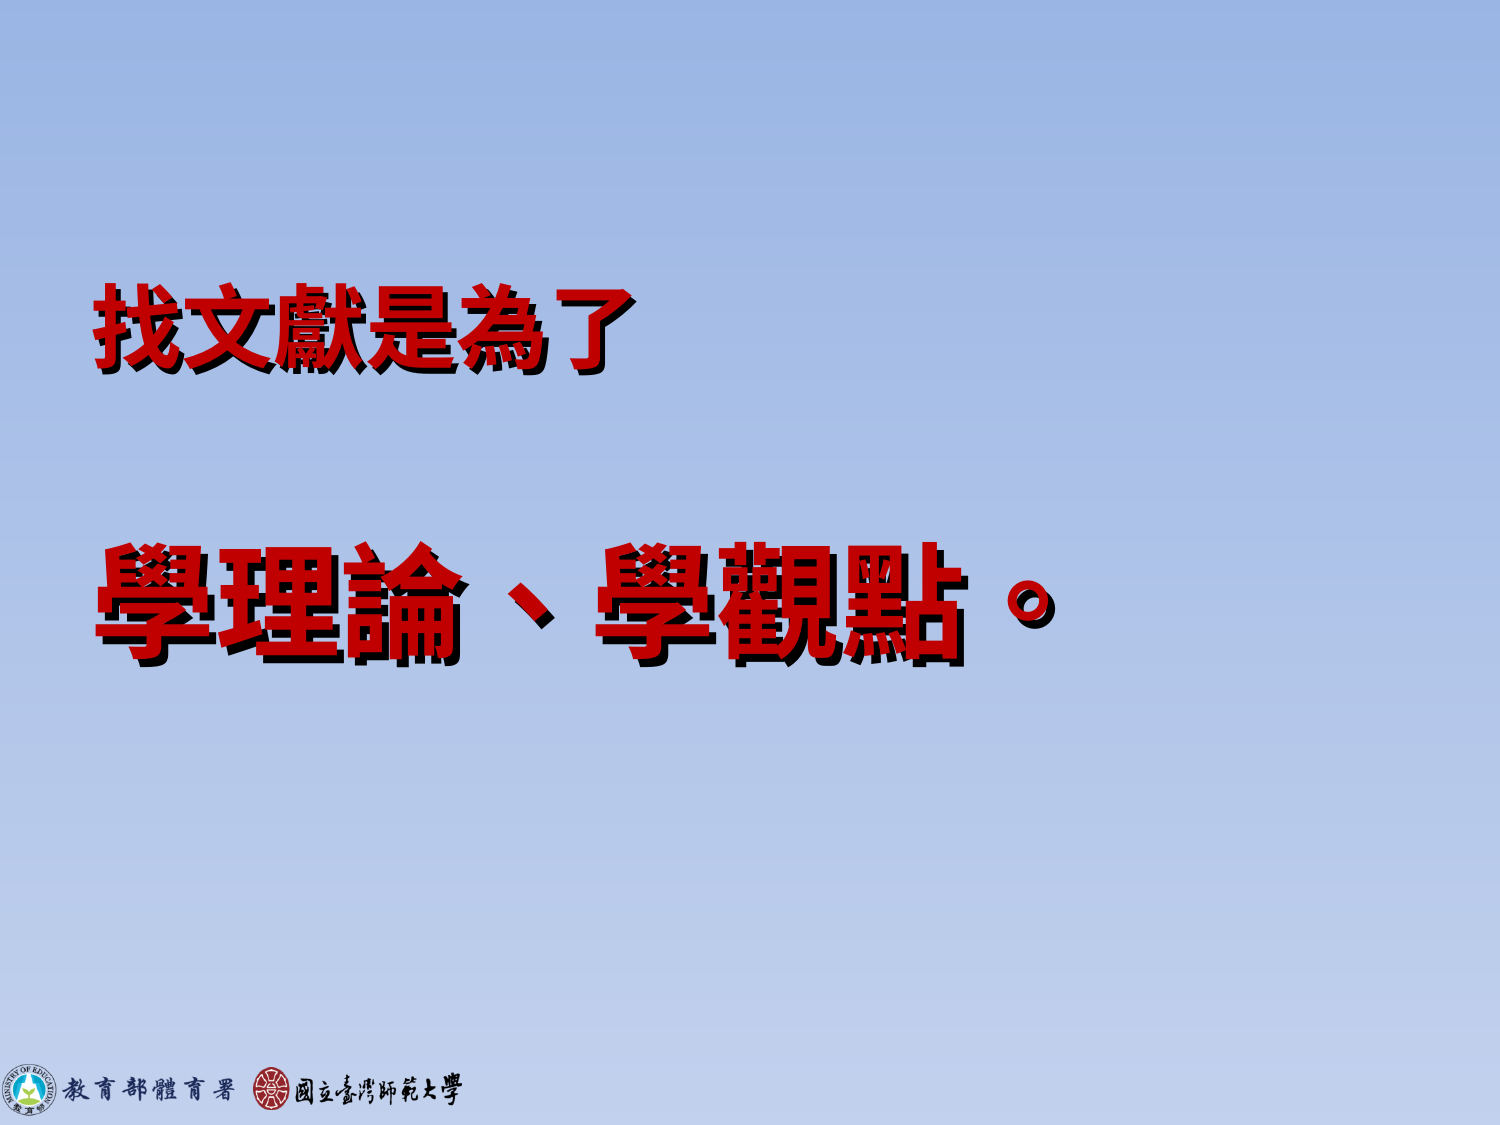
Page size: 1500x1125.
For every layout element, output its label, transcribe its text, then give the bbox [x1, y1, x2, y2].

list 找文獻是為了 學理論、學觀點。 [75, 262, 1426, 1005]
